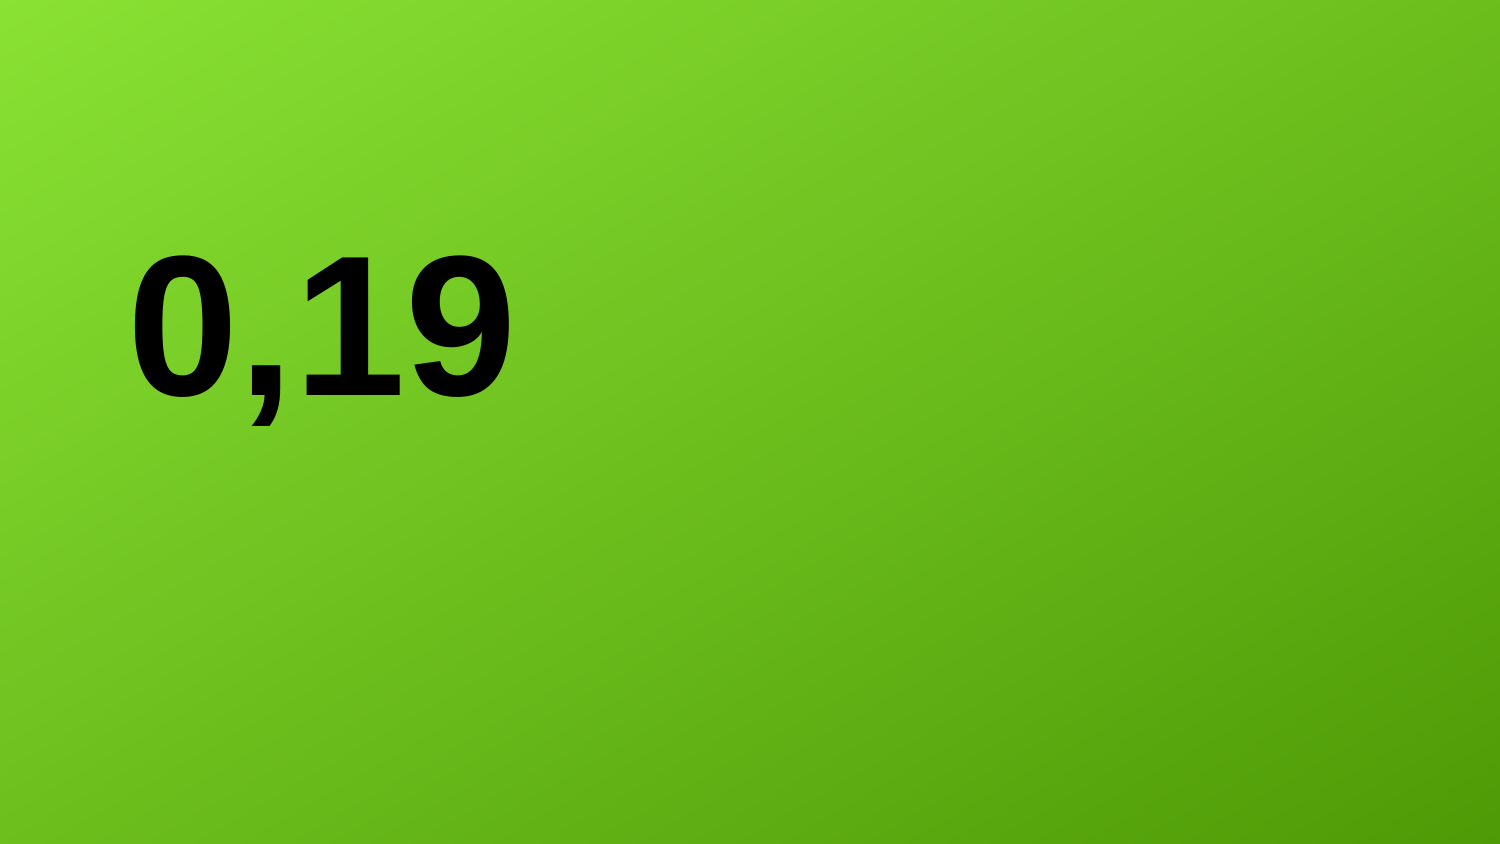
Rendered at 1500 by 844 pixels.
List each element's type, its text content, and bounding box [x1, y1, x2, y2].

title 0,19 [112, 259, 1388, 450]
